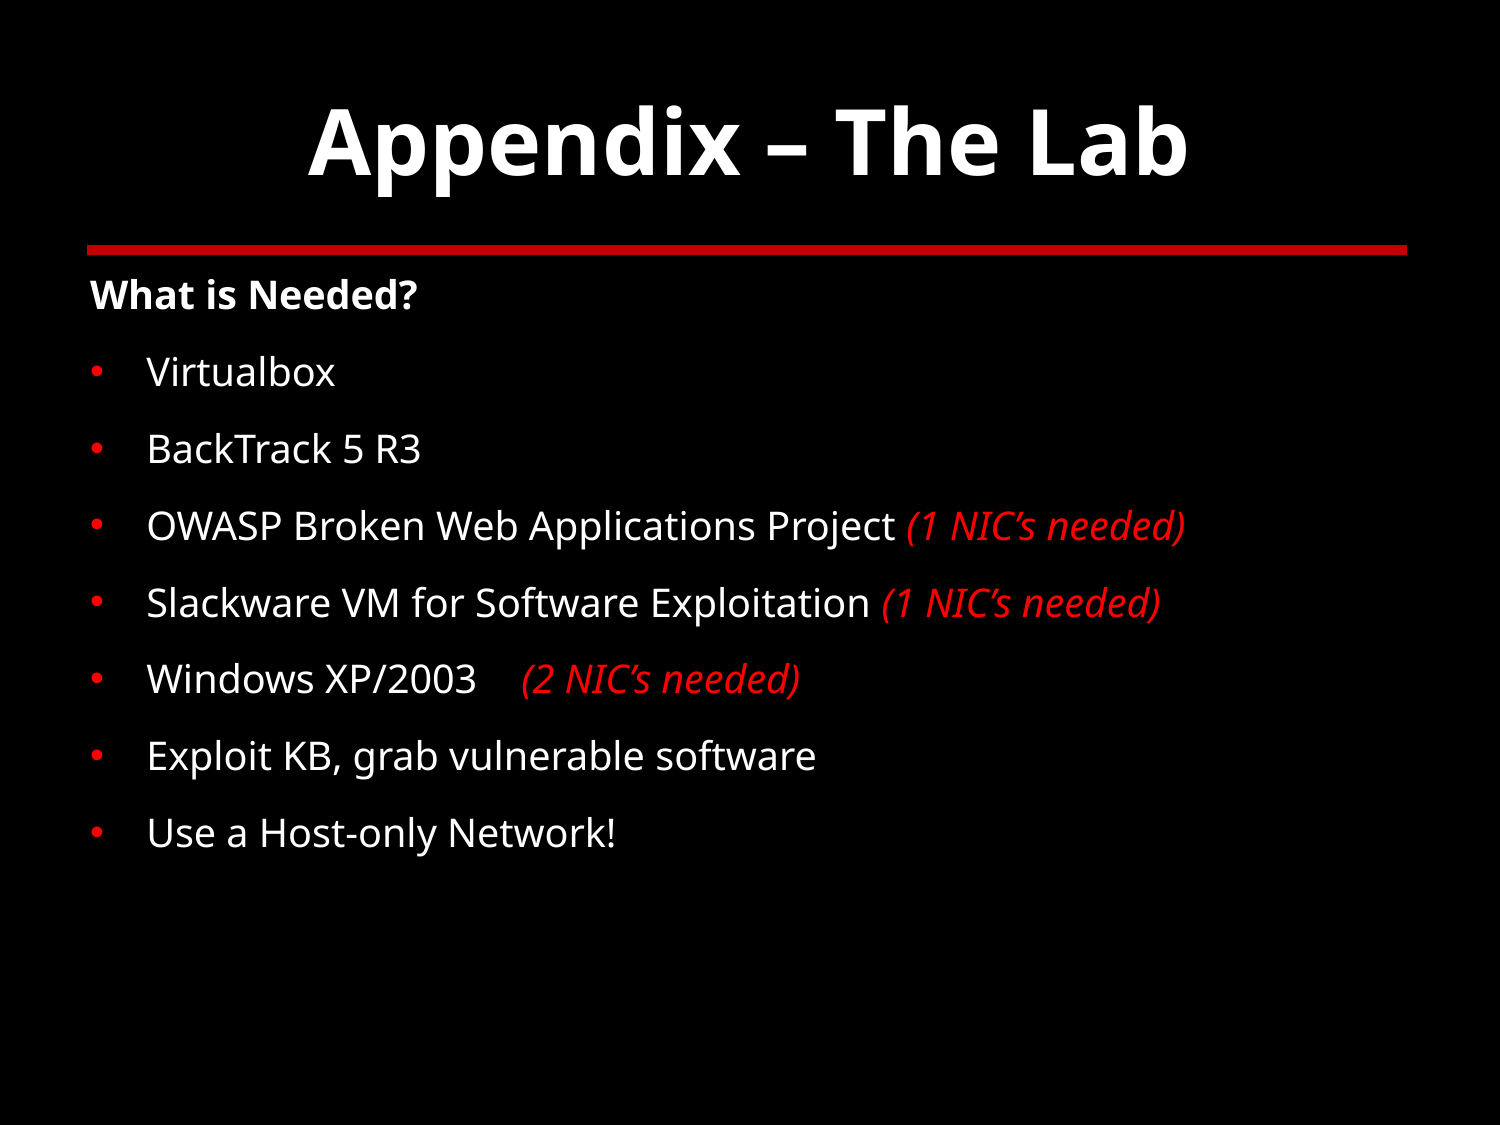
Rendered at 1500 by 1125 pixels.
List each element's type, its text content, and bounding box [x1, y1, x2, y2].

list What is Needed? Virtualbox BackTrack 5 R3 OWASP Broken Web Applications Project (1 NIC’s needed) Slackware VM for Software Exploitation (1 NIC’s needed) Windows XP/2003 (2 NIC’s needed) Exploit KB, grab vulnerable software Use a Host-only Network! [75, 262, 1425, 1005]
title Appendix – The Lab [75, 45, 1425, 233]
